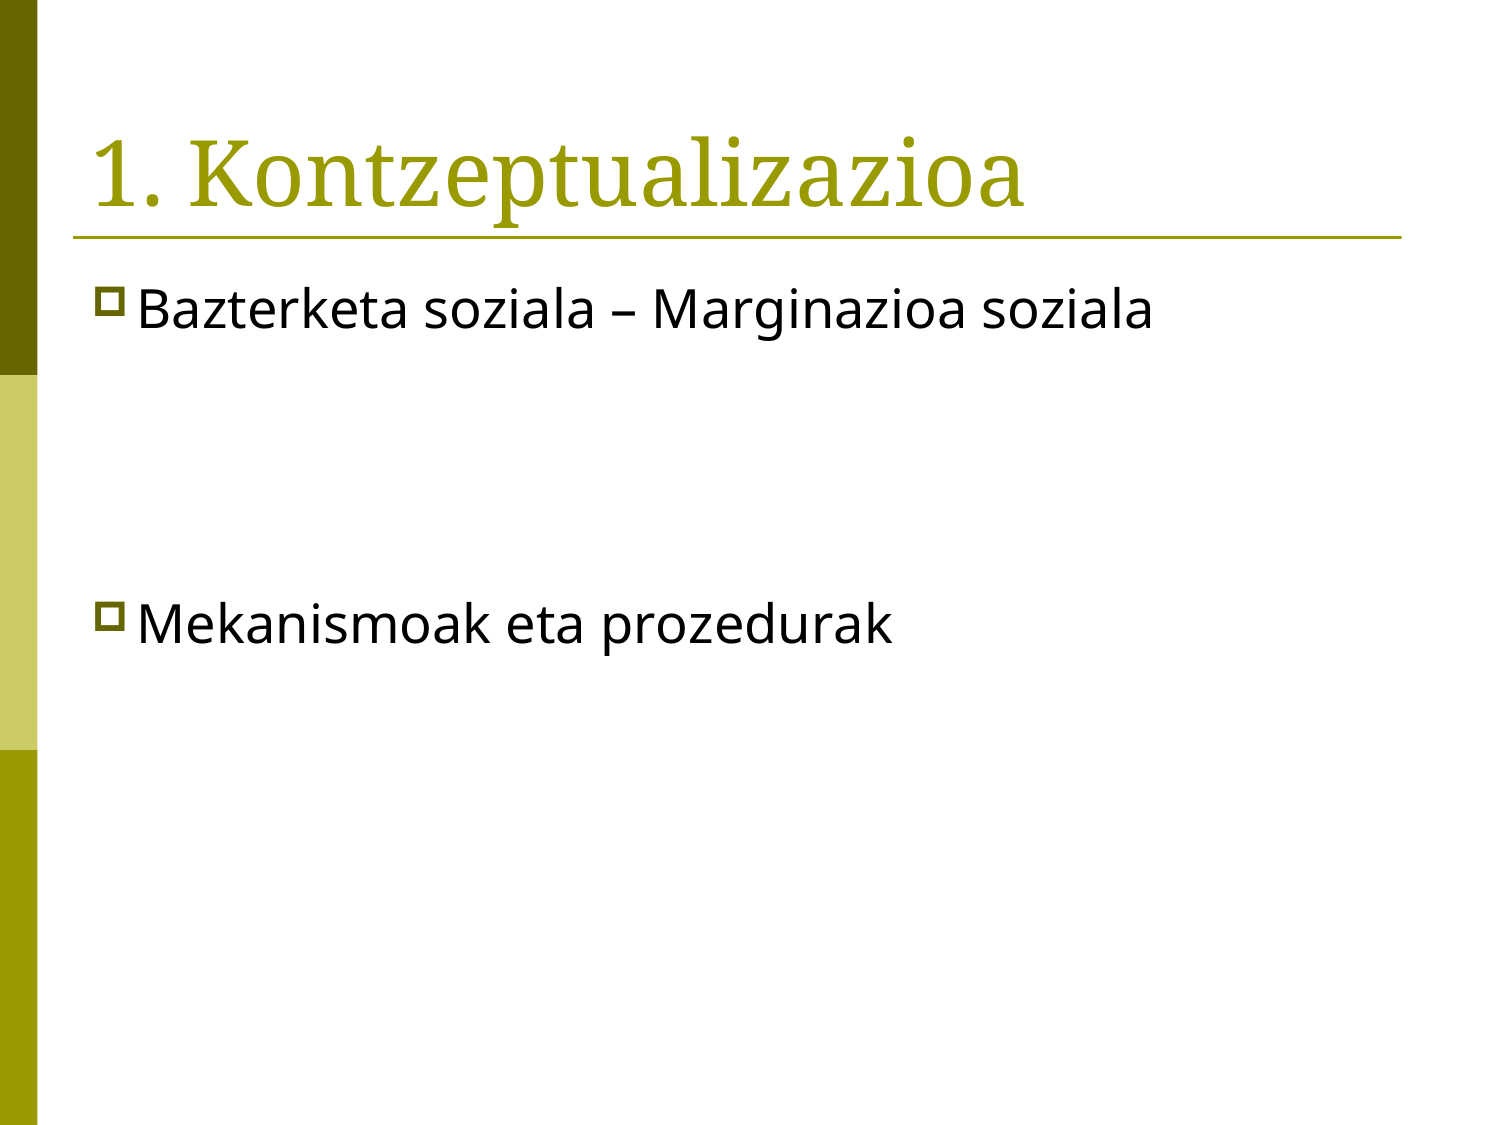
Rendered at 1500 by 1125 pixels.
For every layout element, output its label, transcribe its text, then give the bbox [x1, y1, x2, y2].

list Bazterketa soziala – Marginazioa soziala Mekanismoak eta prozedurak [76, 267, 1427, 1078]
title 1. Kontzeptualizazioa [75, 45, 1426, 233]
